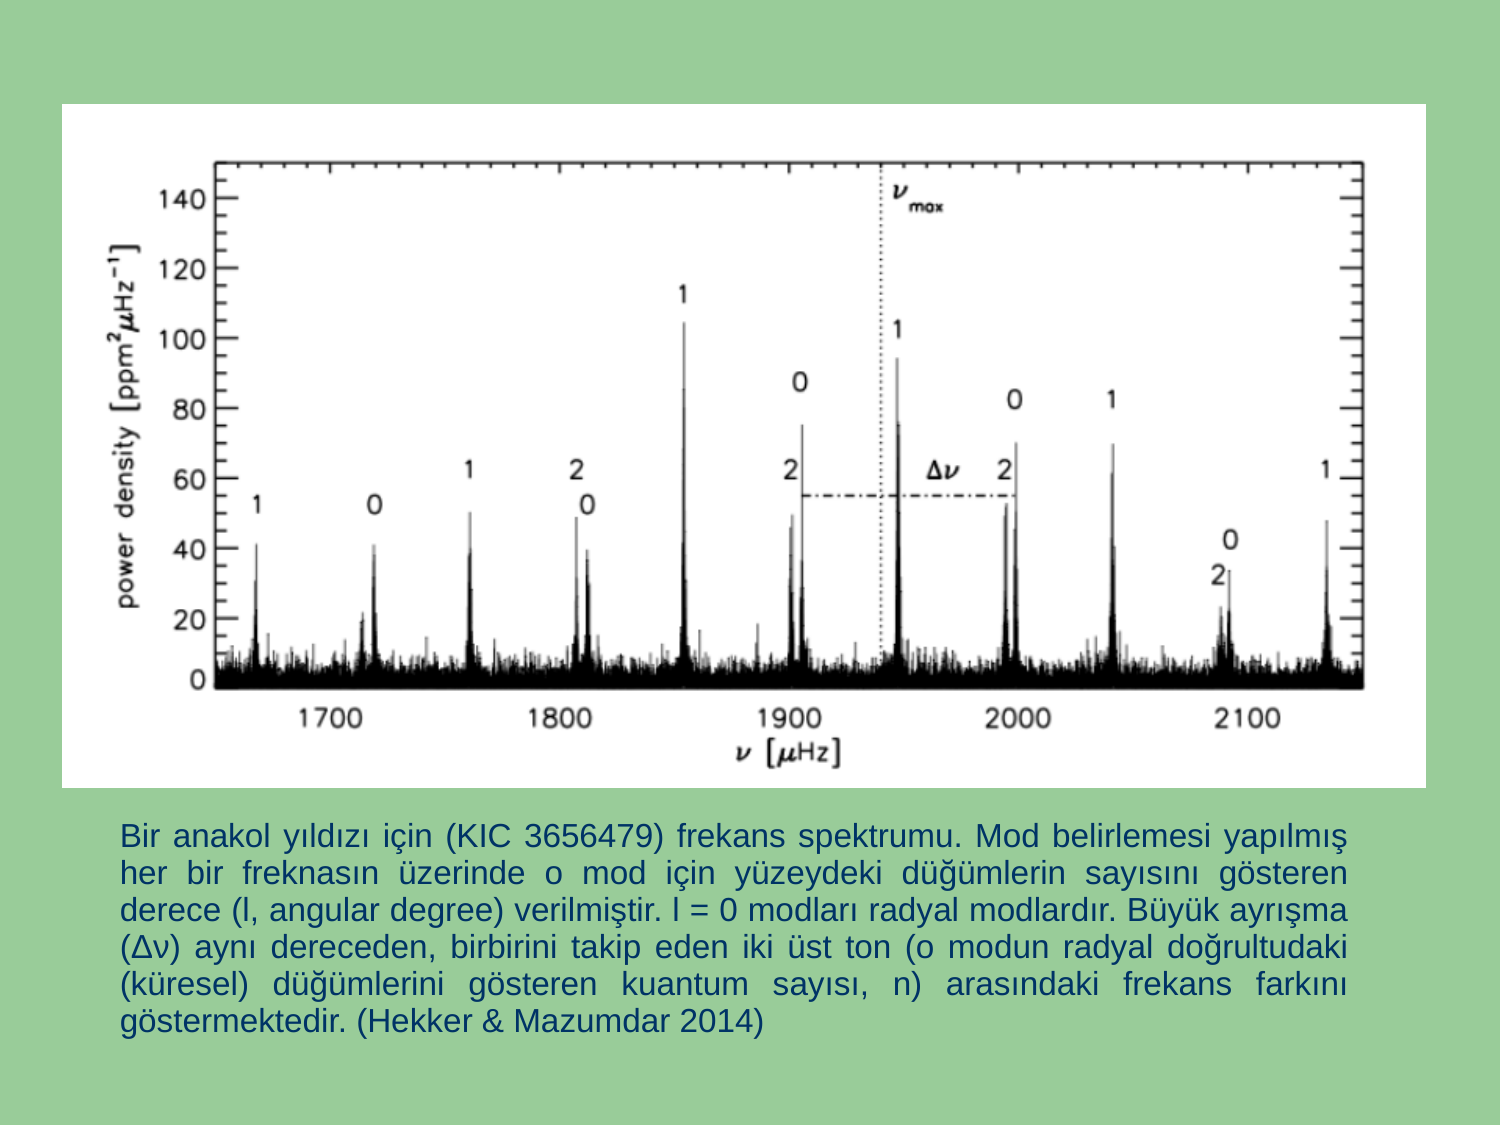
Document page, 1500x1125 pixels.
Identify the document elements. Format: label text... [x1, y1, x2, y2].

text_box Bir anakol yıldızı için (KIC 3656479) frekans spektrumu. Mod belirlemesi yapılmış her bir freknasın üzerinde o mod için yüzeydeki düğümlerin sayısını gösteren derece (l, angular degree) verilmiştir. l = 0 modları radyal modlardır. Büyük ayrışma (Δν) aynı dereceden, birbirini takip eden iki üst ton (o modun radyal doğrultudaki (küresel) düğümlerini gösteren kuantum sayısı, n) arasındaki frekans farkını göstermektedir. (Hekker & Mazumdar 2014) [105, 810, 1366, 1060]
picture [62, 104, 1426, 788]
